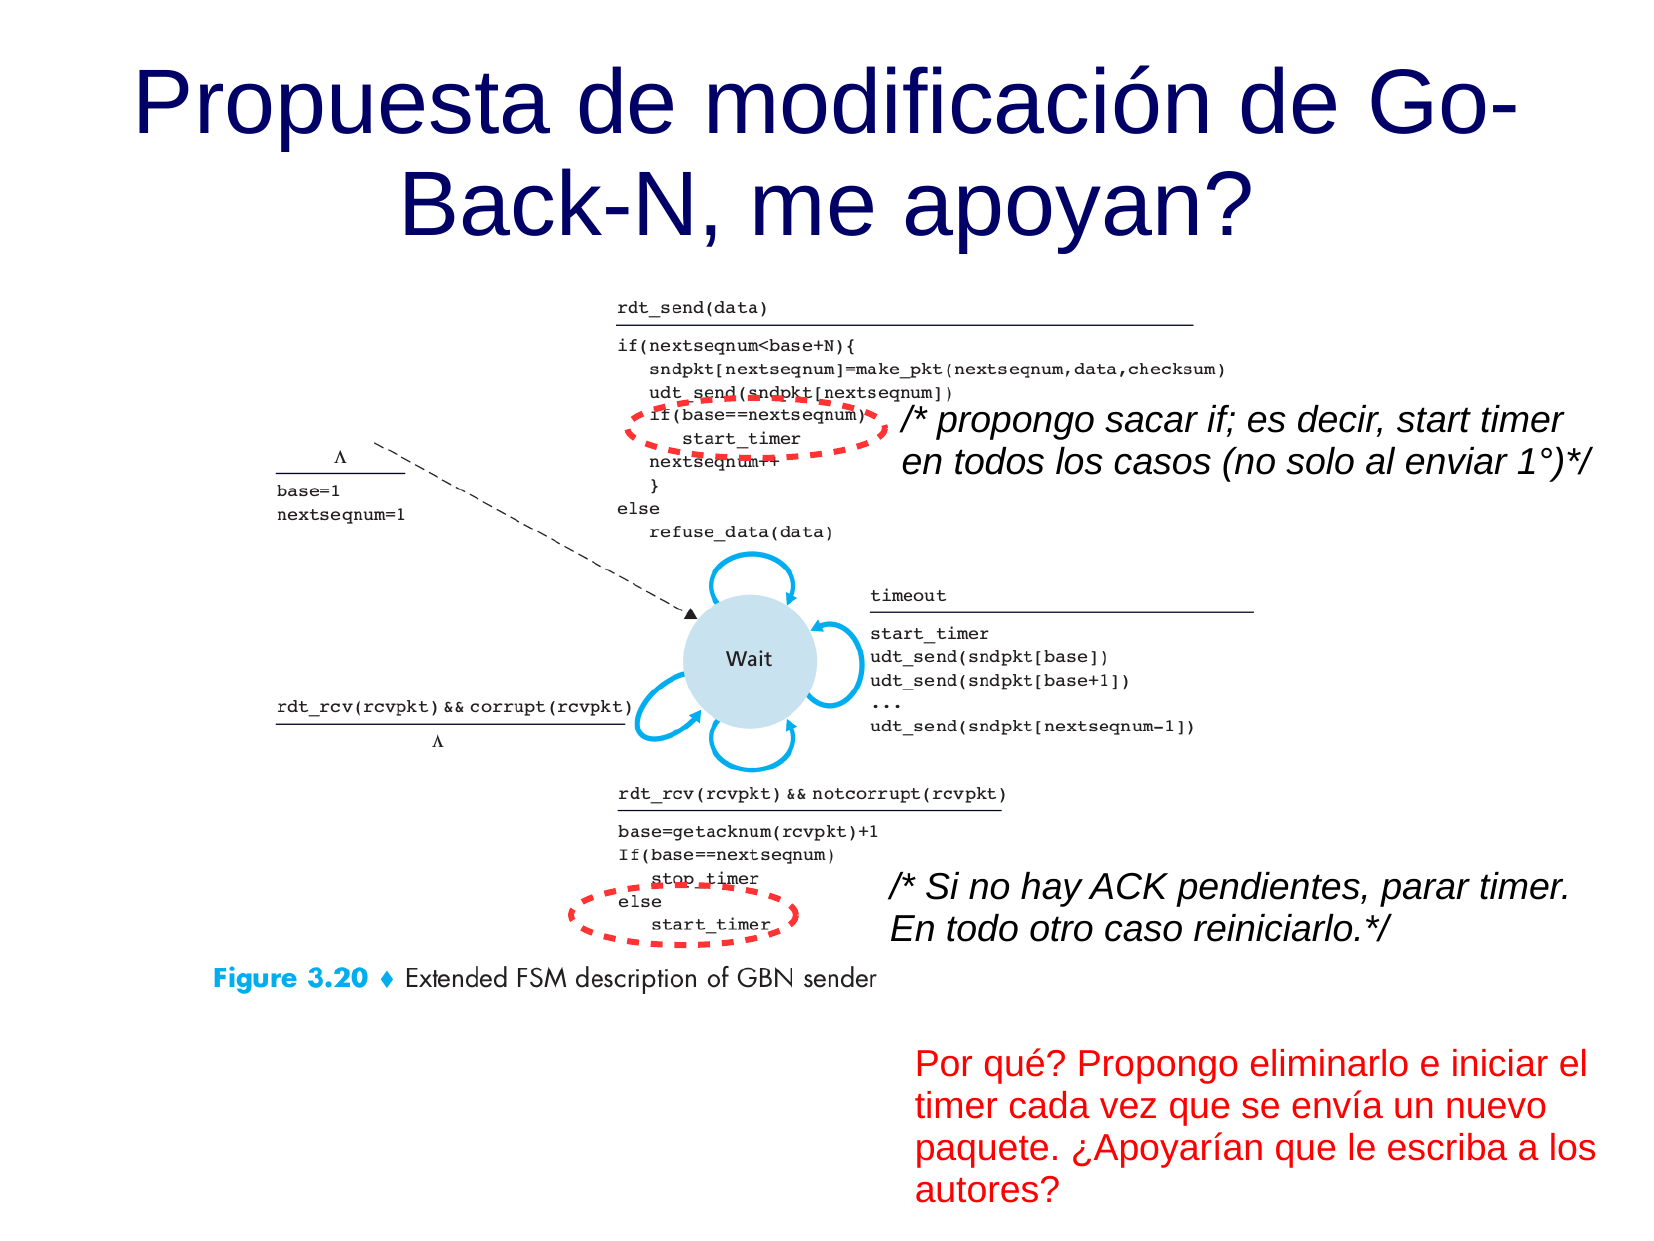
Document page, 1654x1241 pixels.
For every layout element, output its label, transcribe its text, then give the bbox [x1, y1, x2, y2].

picture [202, 290, 1263, 1010]
text_box /* Si no hay ACK pendientes, parar timer. En todo otro caso reiniciarlo.*/ [875, 858, 1611, 957]
title Propuesta de modificación de Go-Back-N, me apoyan? [82, 49, 1571, 257]
text_box /* propongo sacar if; es decir, start timer en todos los casos (no solo al enviar 1°)*/ [886, 391, 1622, 491]
text_box Por qué? Propongo eliminarlo e iniciar el timer cada vez que se envía un nuevo paquete. ¿Apoyarían que le escriba a los autores? [900, 1035, 1621, 1218]
